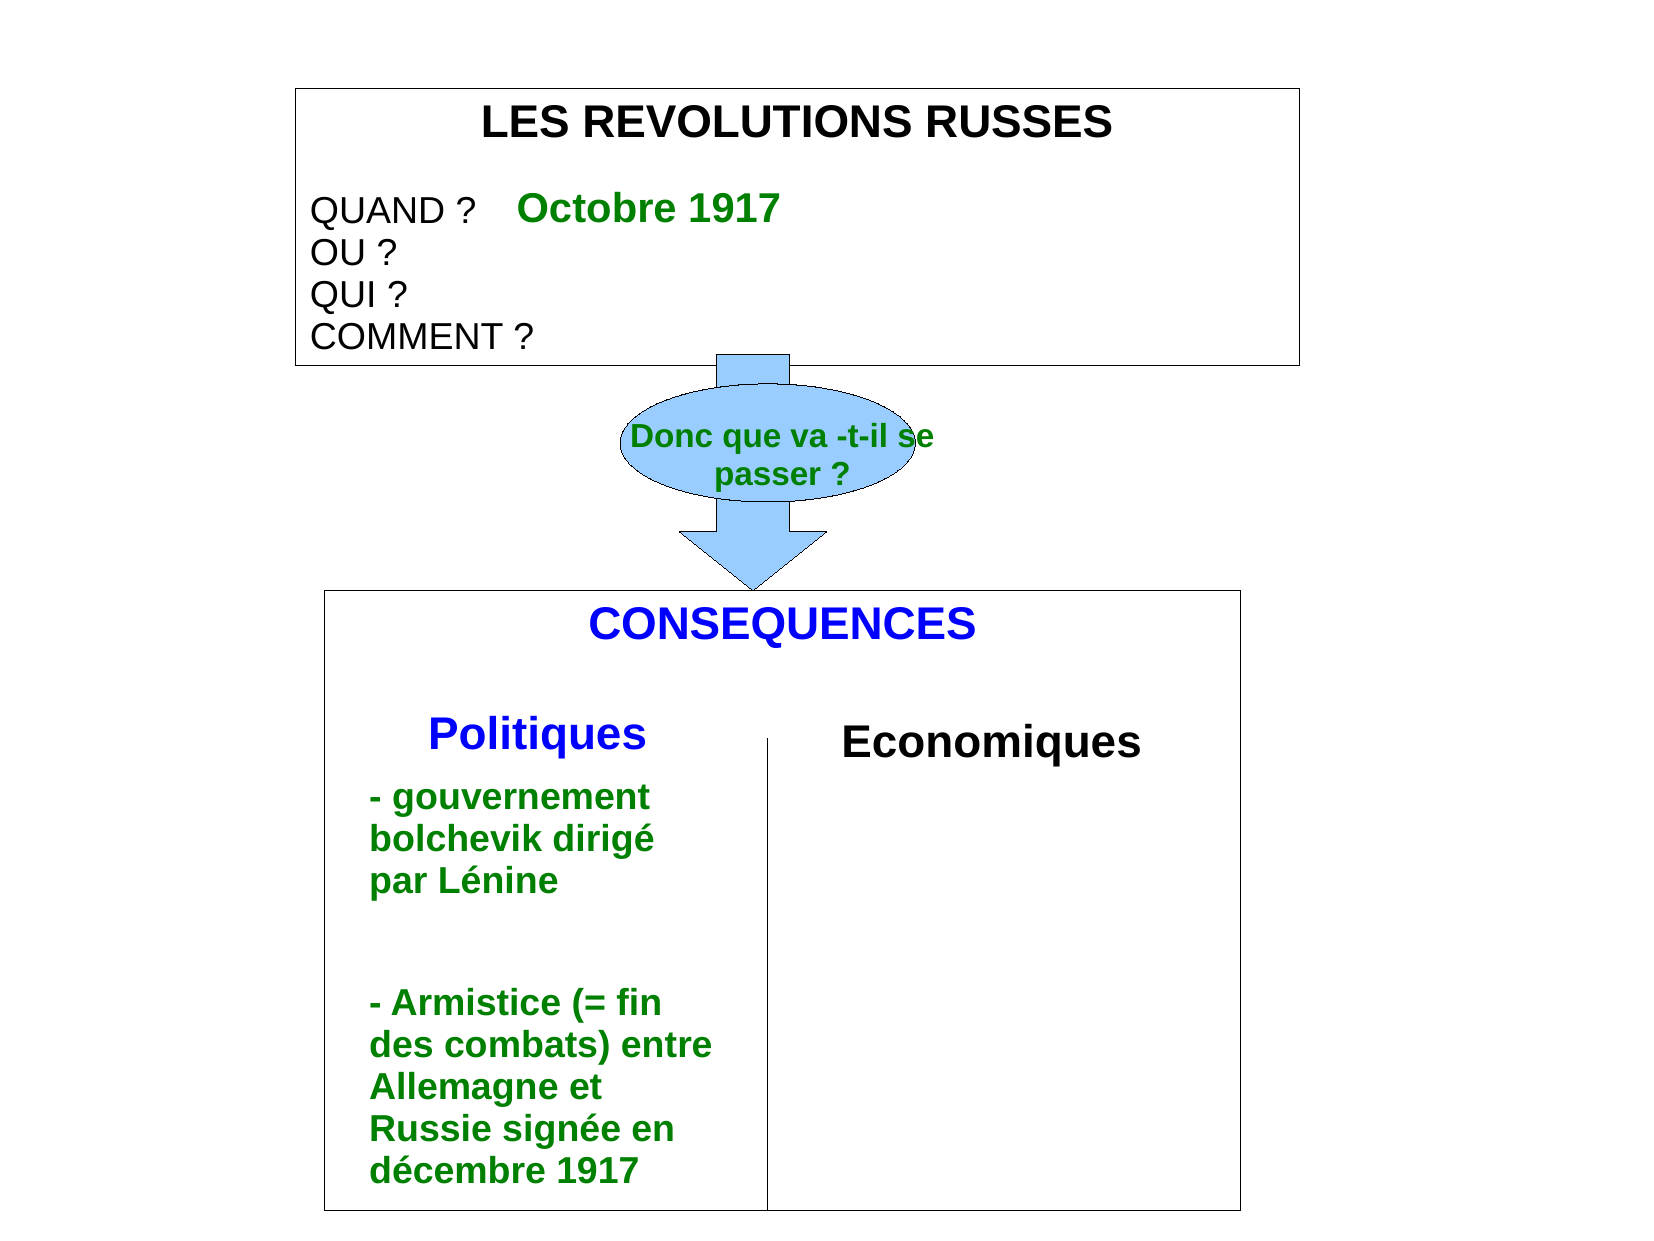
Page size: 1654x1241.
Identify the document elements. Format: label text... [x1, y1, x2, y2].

text_box Donc que va -t-il se passer ? [590, 410, 975, 502]
text_box LES REVOLUTIONS RUSSES QUAND ? OU ? QUI ? COMMENT ? [295, 88, 1300, 366]
text_box Economiques [826, 708, 1182, 776]
text_box CONSEQUENCES [324, 590, 1241, 1211]
text_box [679, 502, 827, 591]
text_box Politiques [413, 700, 680, 767]
text_box - Armistice (= fin des combats) entre Allemagne et Russie signée en décembre 1917 [354, 974, 739, 1206]
text_box Octobre 1917 [501, 177, 1004, 240]
text_box - gouvernement bolchevik dirigé par Lénine [354, 767, 739, 913]
text_box [645, 354, 891, 410]
